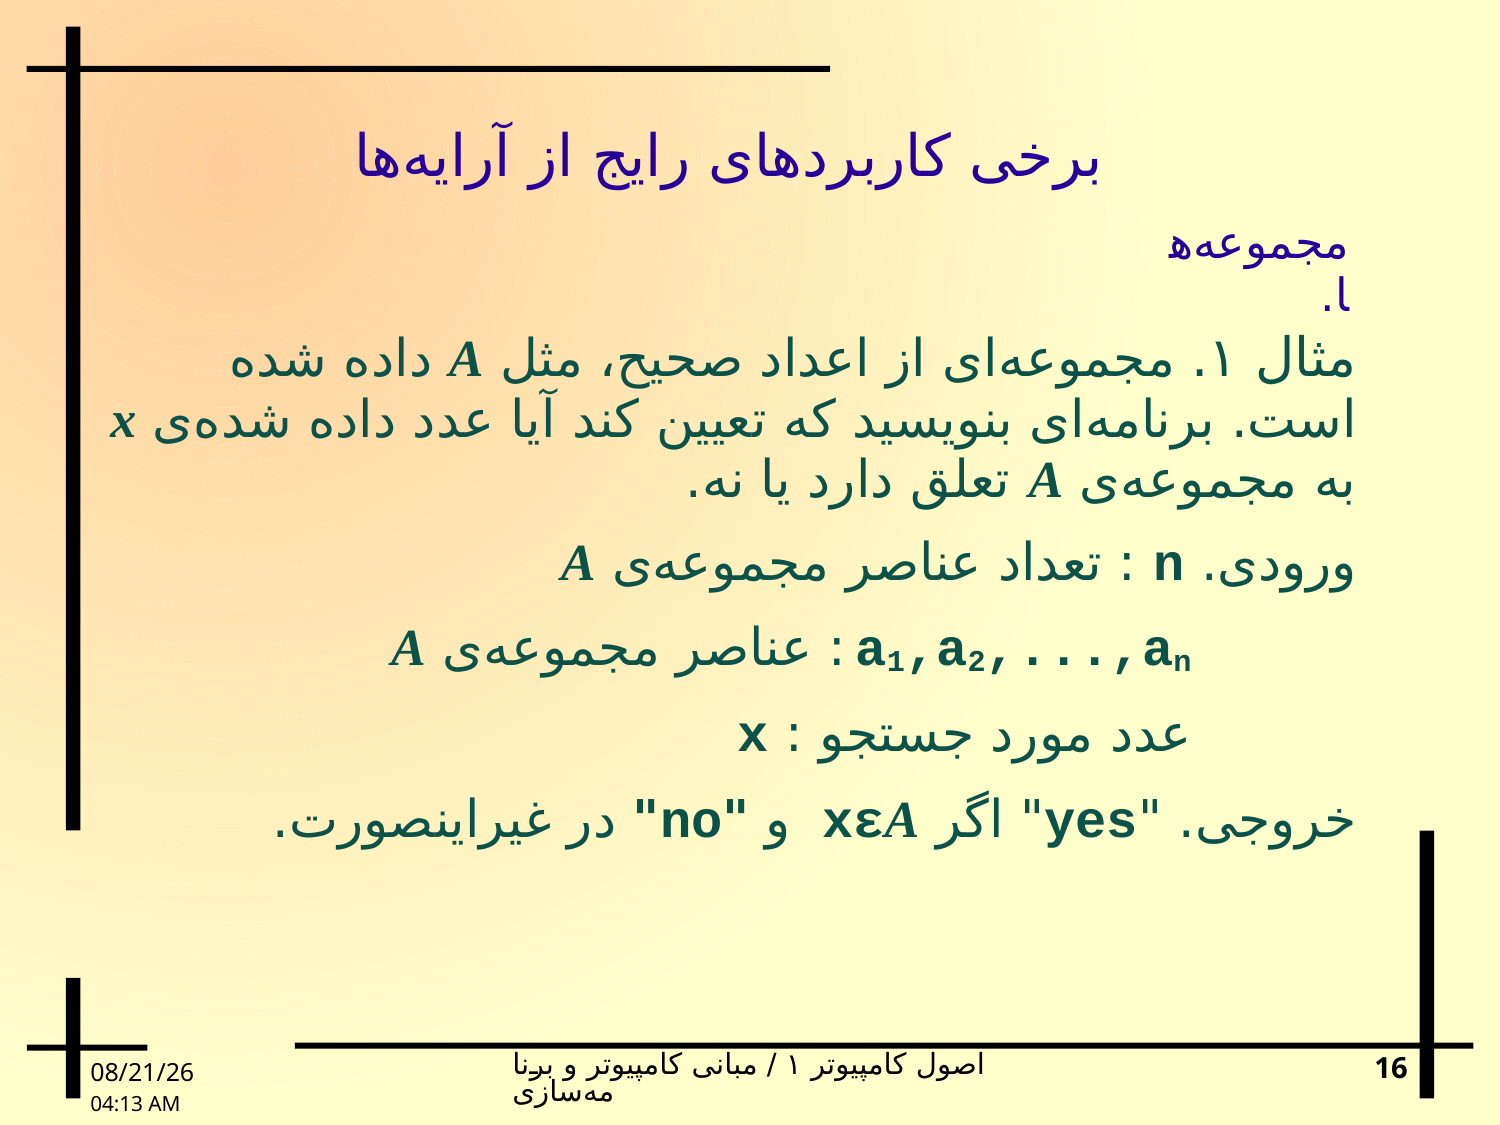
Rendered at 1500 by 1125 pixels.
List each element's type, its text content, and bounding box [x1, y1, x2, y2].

title مجموعه‌ها. [1168, 209, 1350, 329]
list مثال ۱. مجموعه‌ای از اعداد صحیح، مثل A داده شده است. برنامه‌‌ای بنویسید که تعیین کند آیا عدد داده شده‌ی x به مجموعه‌ی A تعلق دارد یا نه. ورودی. n : تعداد عناصر مجموعه‌ی A a1,a2,...,an : عناصر مجموعه‌ی A عدد مورد جستجو : x خروجی. "yes" اگر xεA و "no" در غیراینصورت. [98, 325, 1410, 997]
title برخی کاربردهای رایج از آرایه‌ها [113, 97, 1344, 217]
